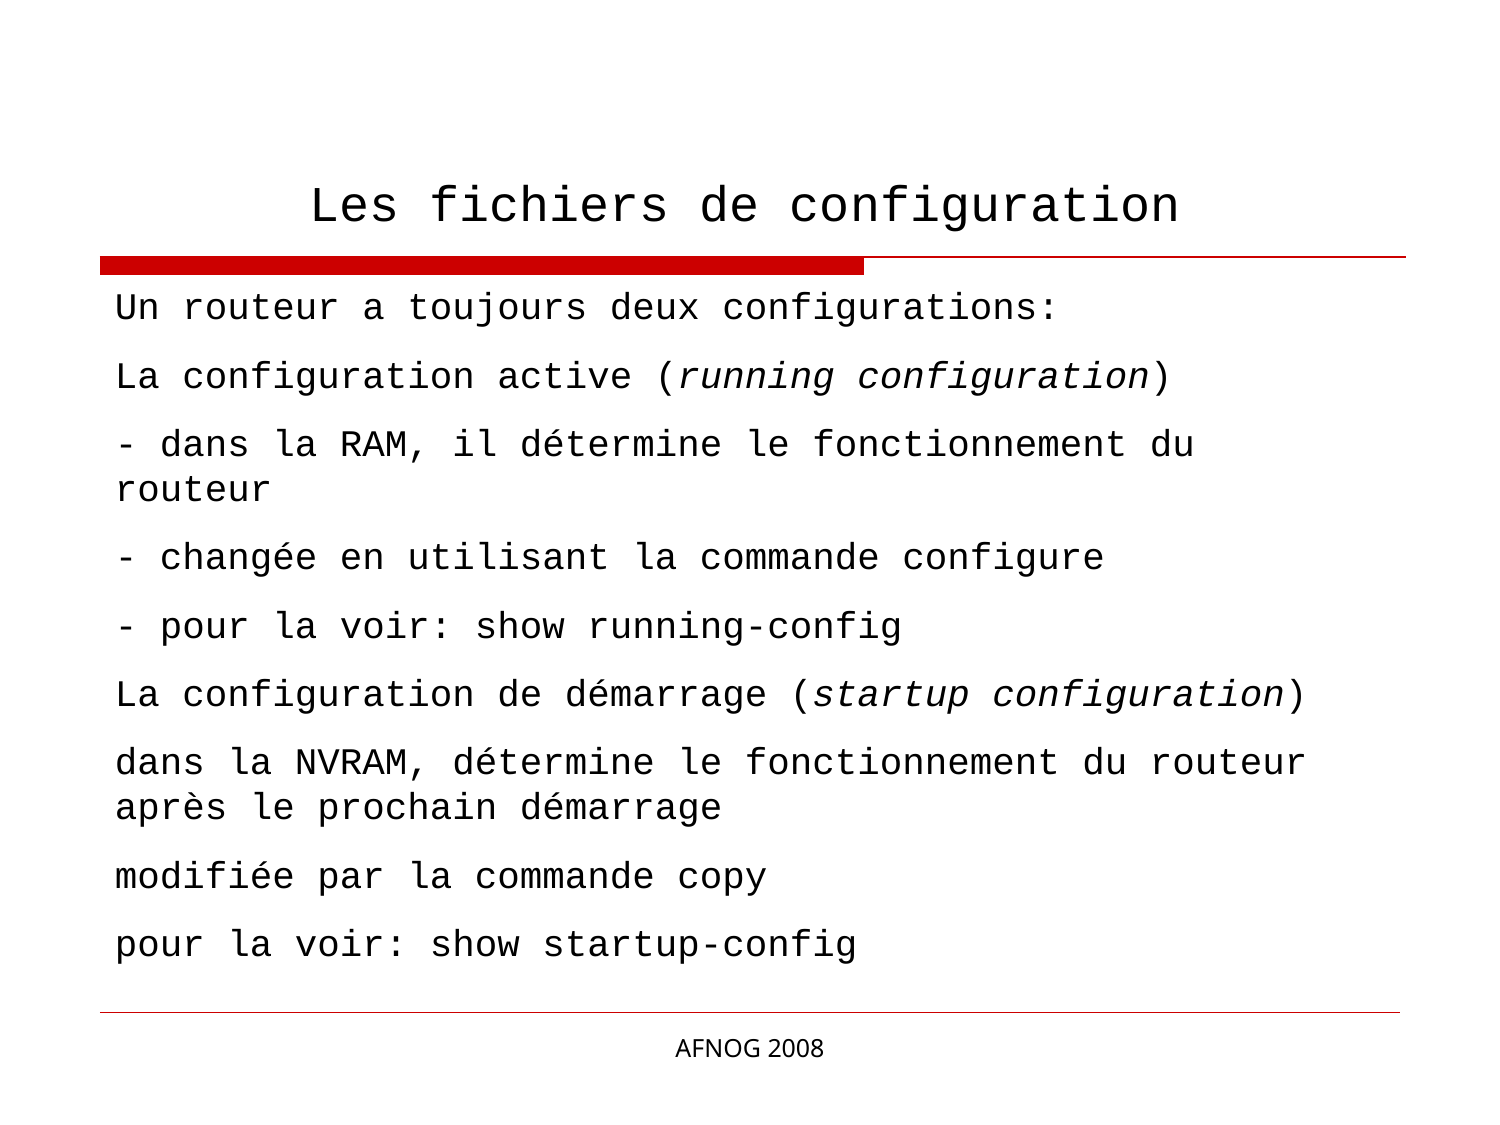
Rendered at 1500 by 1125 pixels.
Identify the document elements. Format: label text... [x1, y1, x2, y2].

text_box Un routeur a toujours deux configurations: La configuration active (running configuration) - dans la RAM, il détermine le fonctionnement du routeur - changée en utilisant la commande configure - pour la voir: show running-config La configuration de démarrage (startup configuration) dans la NVRAM, détermine le fonctionnement du routeur après le prochain démarrage modifiée par la commande copy pour la voir: show startup-config [100, 274, 1363, 972]
title Les fichiers de configuration [88, 170, 1401, 246]
text_box AFNOG 2008 [512, 1024, 988, 1103]
